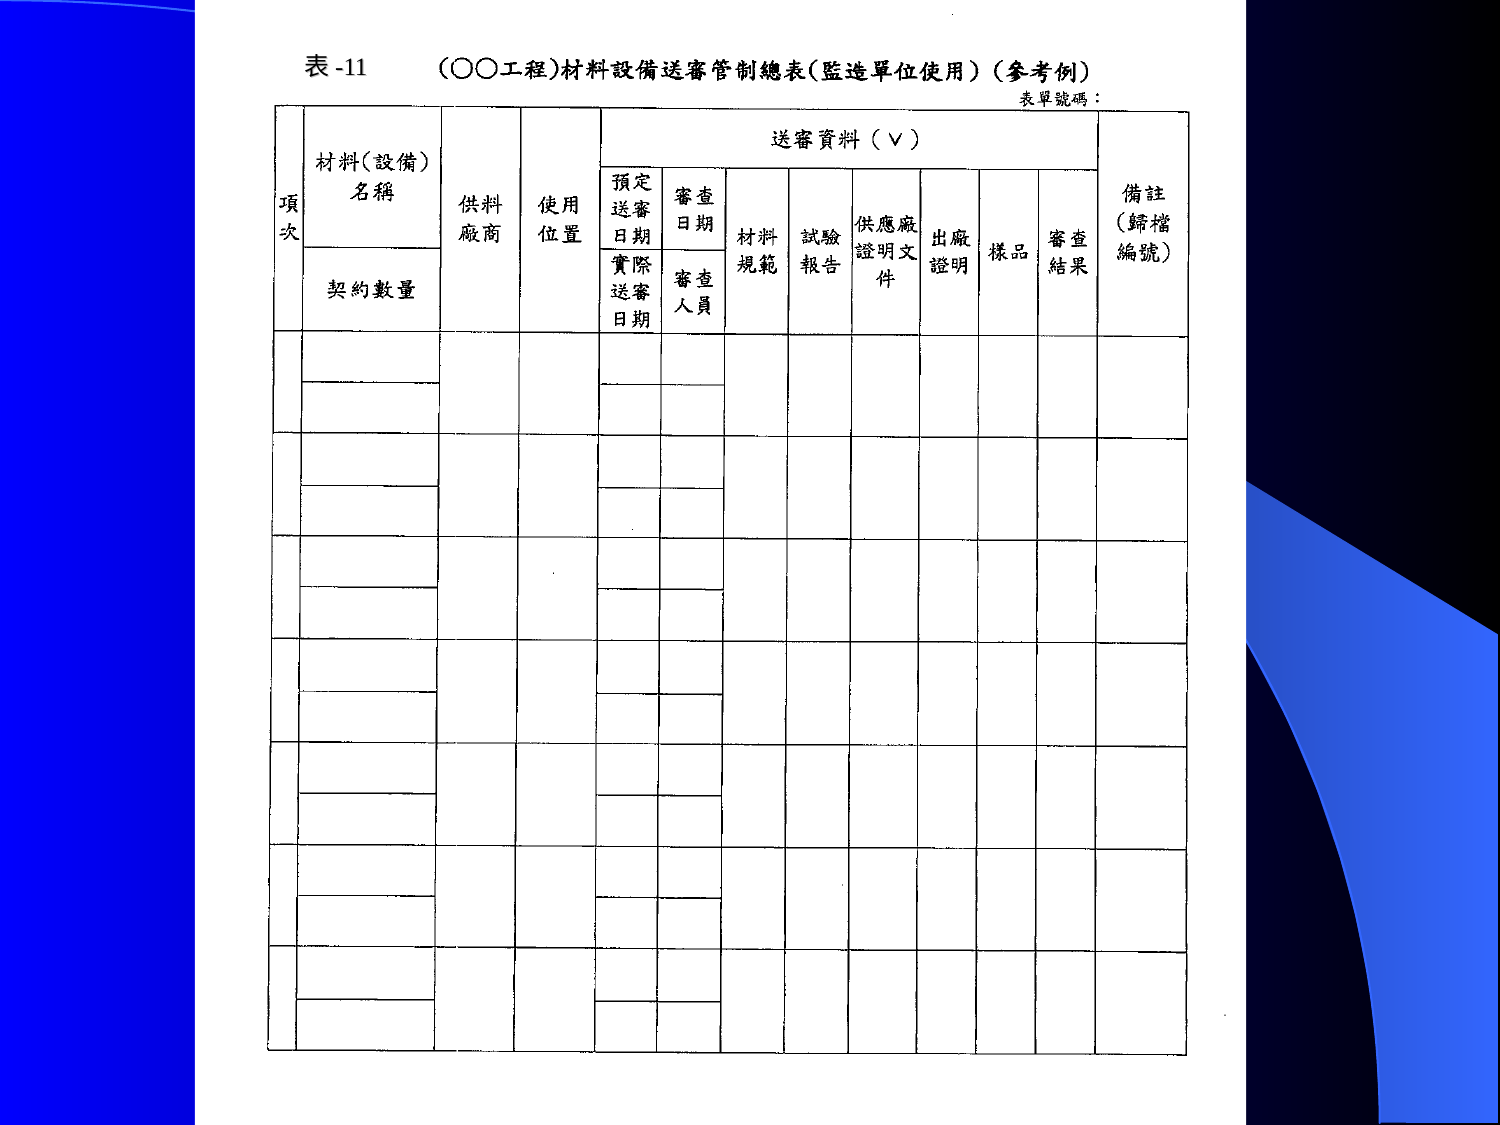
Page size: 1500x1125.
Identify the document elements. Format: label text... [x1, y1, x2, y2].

text_box [1247, 1025, 1388, 1101]
text_box 表-11 [289, 42, 378, 88]
picture [194, 0, 1247, 1125]
